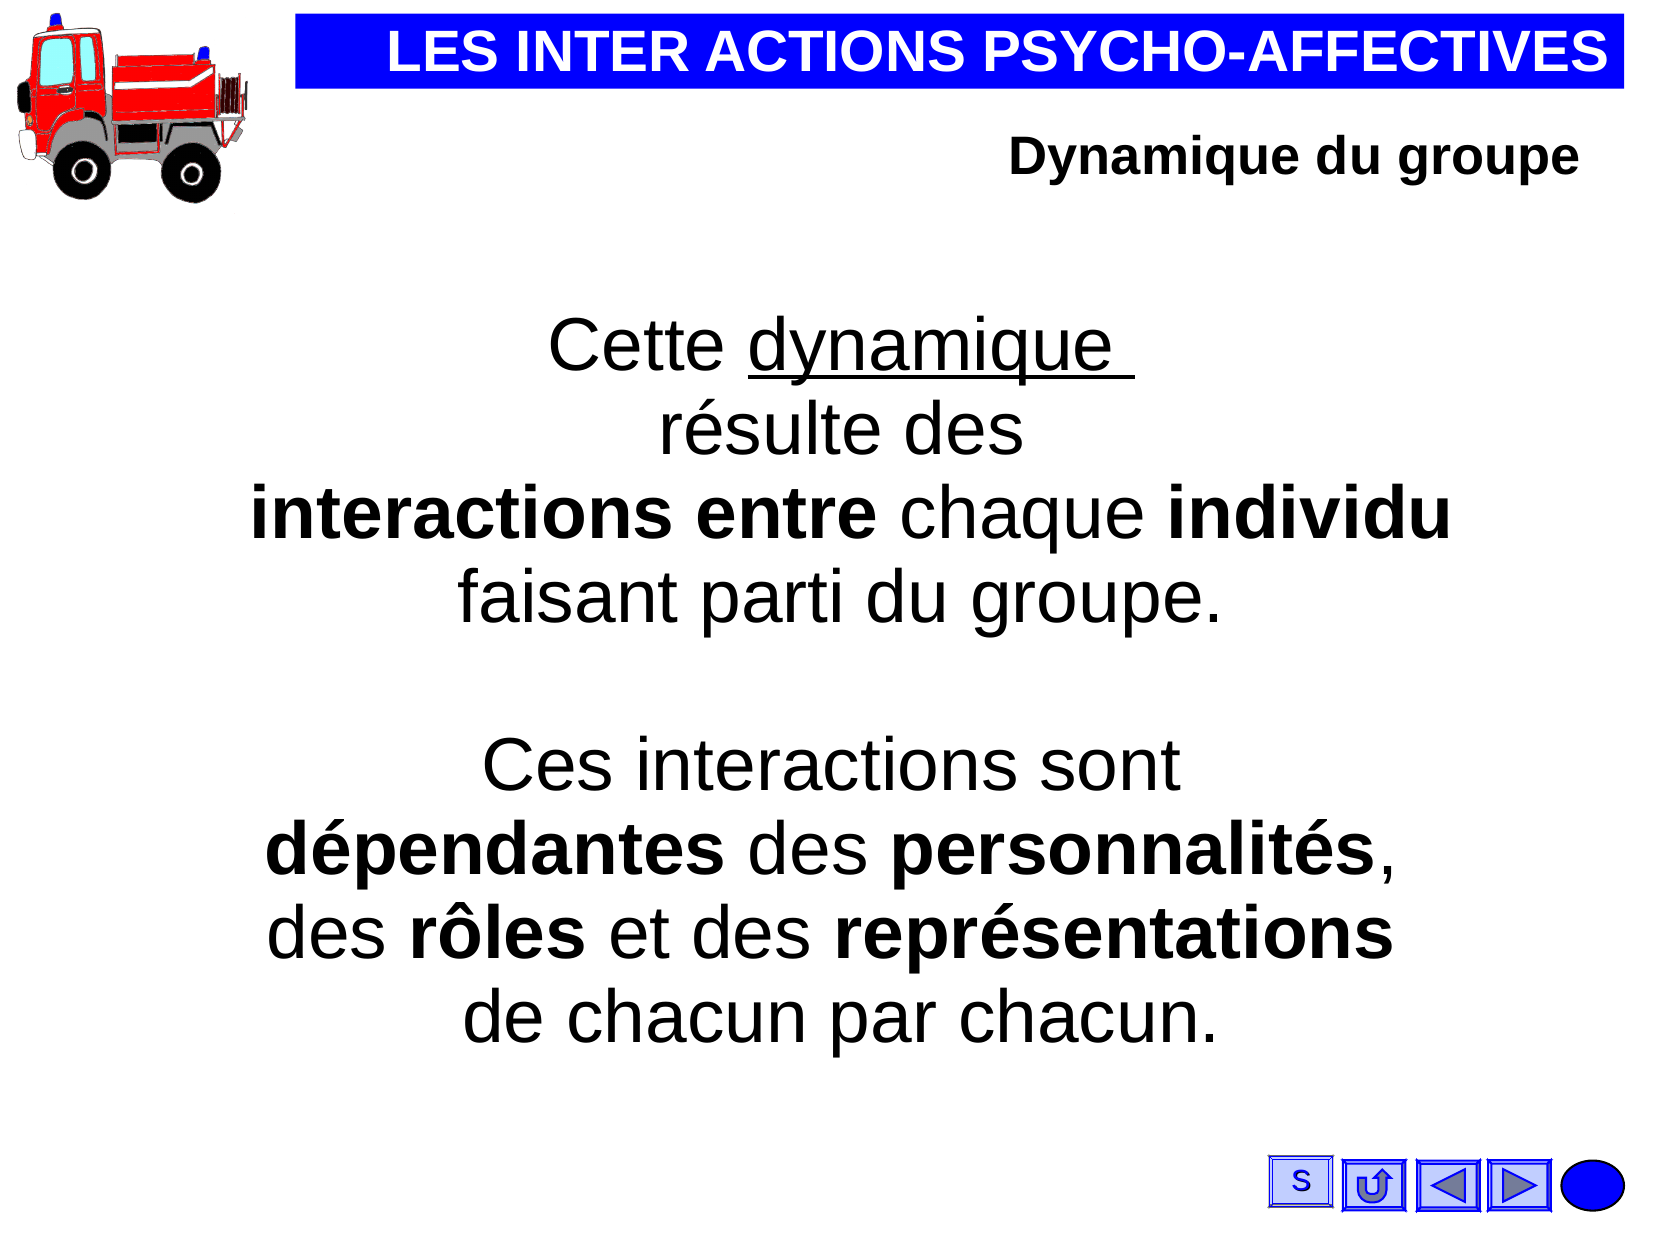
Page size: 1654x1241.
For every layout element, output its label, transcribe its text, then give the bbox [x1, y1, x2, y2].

text_box [1561, 1160, 1625, 1211]
picture [8, 8, 257, 216]
text_box [206, 1155, 1506, 1182]
text_box Cette dynamique résulte des interactions entre chaque individu faisant parti du groupe. Ces interactions sont dépendantes des personnalités, des rôles et des représentations de chacun par chacun. [177, 295, 1506, 1155]
text_box LES INTER ACTIONS PSYCHO-AFFECTIVES [295, 13, 1625, 89]
text_box Dynamique du groupe [993, 118, 1598, 250]
